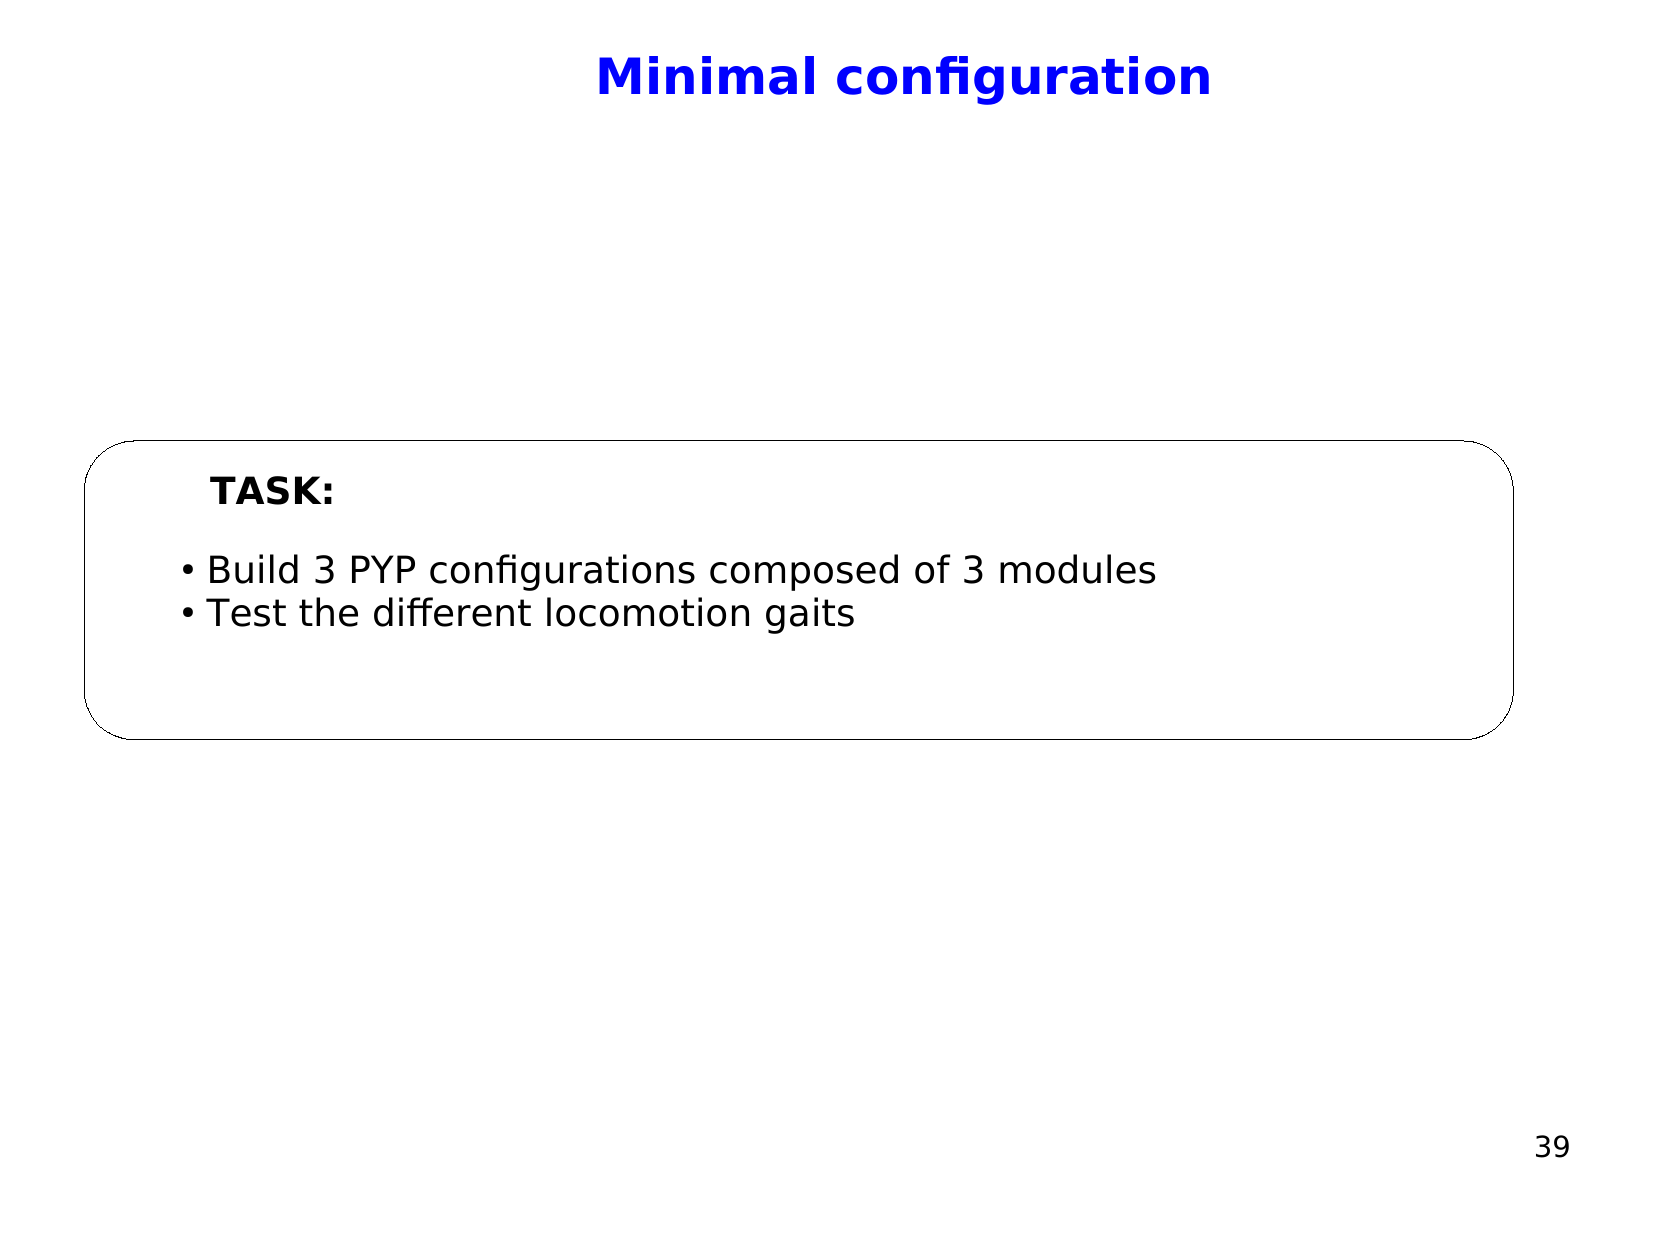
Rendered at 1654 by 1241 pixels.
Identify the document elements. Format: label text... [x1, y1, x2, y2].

text_box Build 3 PYP configurations composed of 3 modules Test the different locomotion gaits [166, 541, 1415, 644]
text_box TASK: [195, 462, 351, 525]
text_box Minimal configuration [580, 40, 1231, 115]
